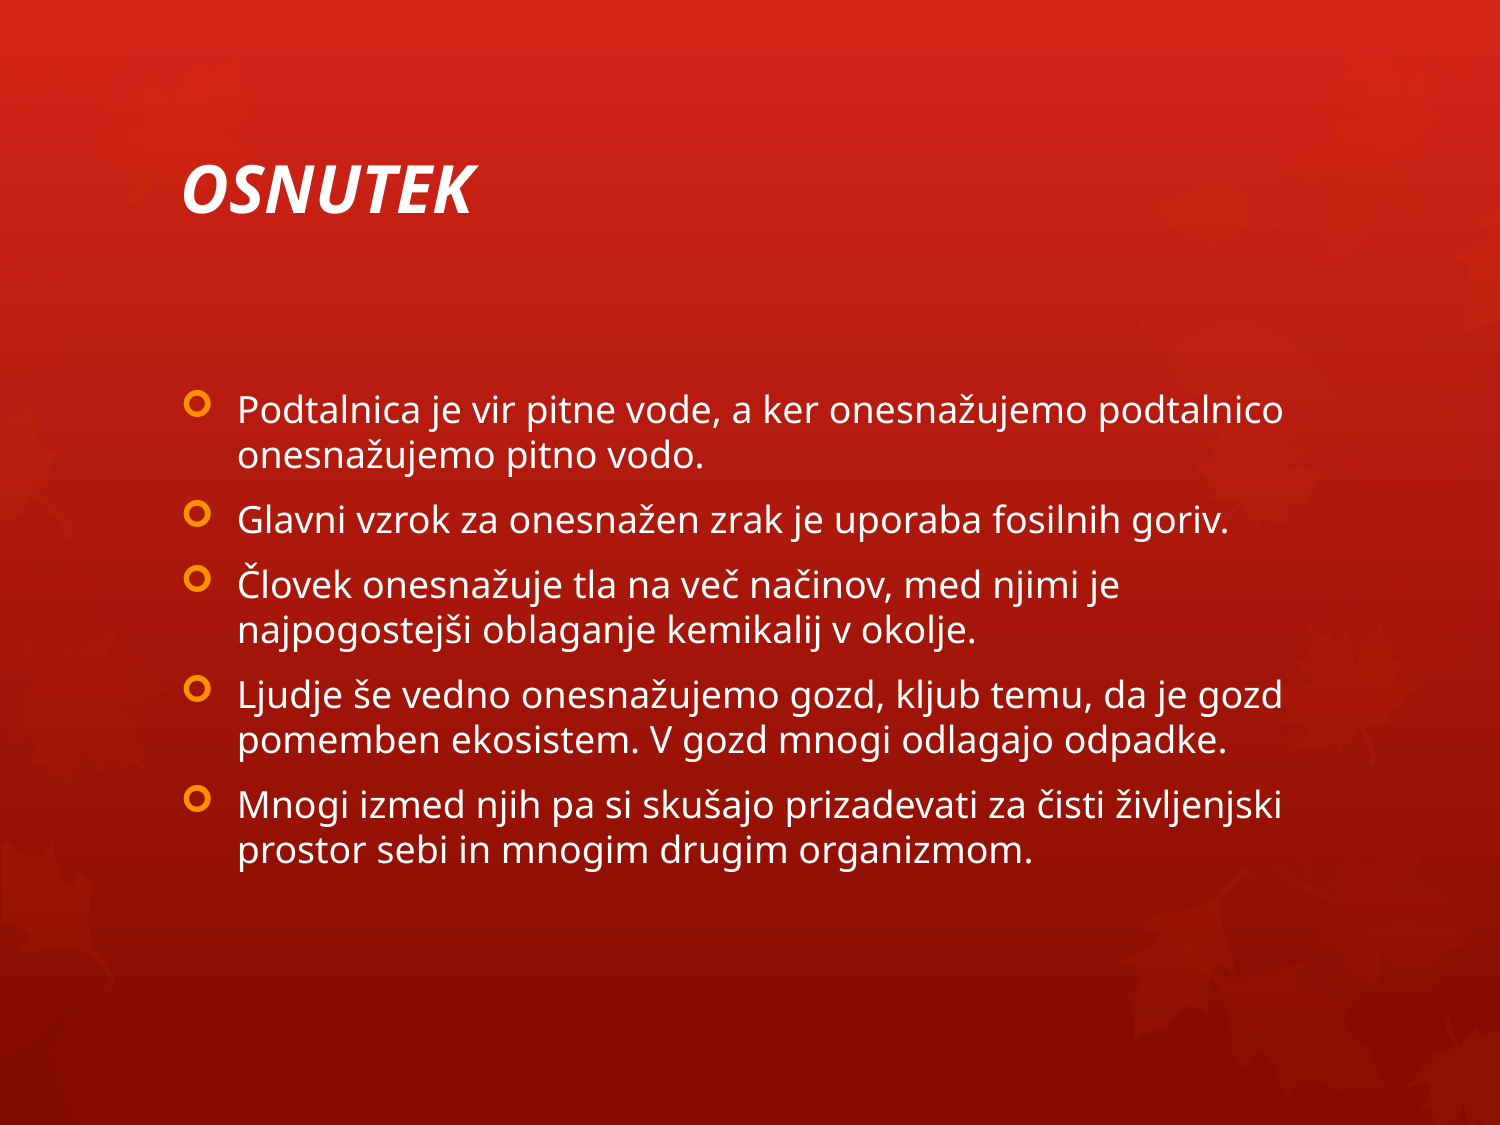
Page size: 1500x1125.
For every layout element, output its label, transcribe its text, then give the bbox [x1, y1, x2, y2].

title OSNUTEK [165, 110, 1335, 263]
list Podtalnica je vir pitne vode, a ker onesnažujemo podtalnico onesnažujemo pitno vodo. Glavni vzrok za onesnažen zrak je uporaba fosilnih goriv. Človek onesnažuje tla na več načinov, med njimi je najpogostejši oblaganje kemikalij v okolje. Ljudje še vedno onesnažujemo gozd, kljub temu, da je gozd pomemben ekosistem. V gozd mnogi odlagajo odpadke. Mnogi izmed njih pa si skušajo prizadevati za čisti življenjski prostor sebi in mnogim drugim organizmom. [165, 296, 1335, 962]
